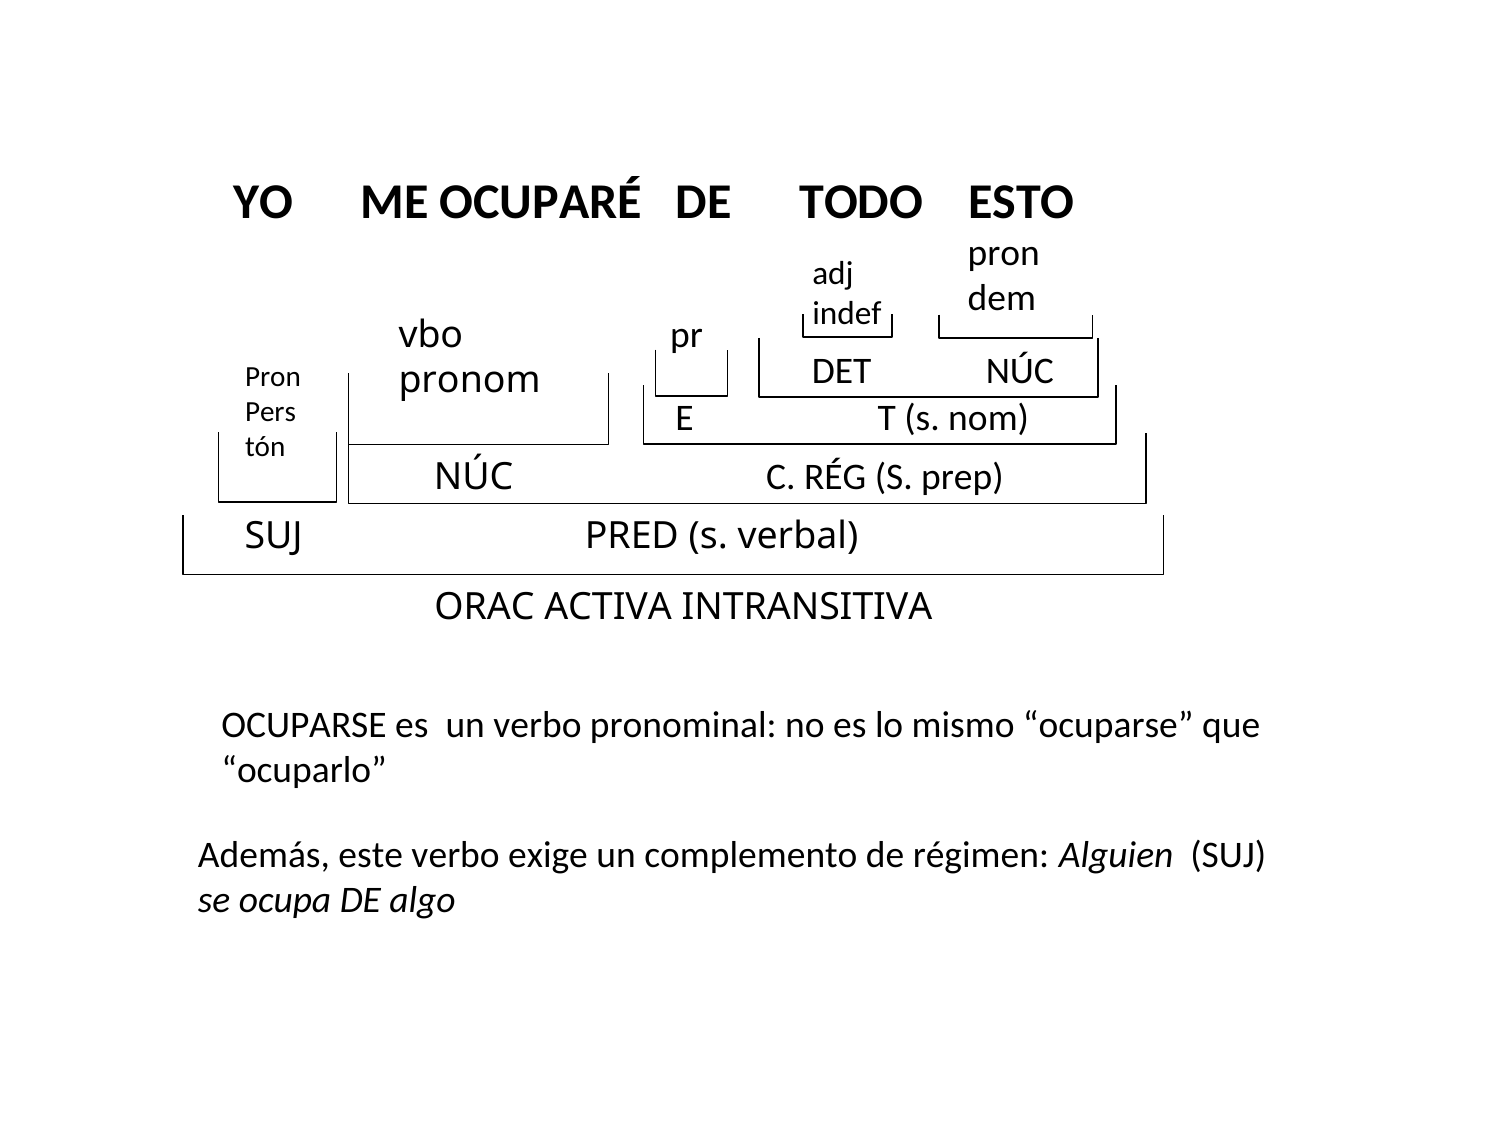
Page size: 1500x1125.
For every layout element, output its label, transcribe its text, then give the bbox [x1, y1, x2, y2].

text_box SUJ [229, 503, 328, 564]
text_box DET [797, 338, 940, 399]
text_box NÚC [971, 338, 1070, 399]
text_box pr [655, 302, 744, 364]
text_box NÚC [419, 444, 550, 503]
text_box pron dem [952, 219, 1055, 326]
text_box PRED (s. verbal) [570, 504, 874, 565]
text_box ORAC ACTIVA INTRANSITIVA [419, 574, 1018, 635]
text_box Pron Pers tón [230, 349, 337, 471]
text_box T (s. nom) [862, 385, 1045, 443]
text_box Además, este verbo exige un complemento de régimen: Alguien (SUJ) se ocupa DE algo [183, 822, 1282, 928]
text_box YO ME OCUPARÉ DE TODO ESTO [218, 160, 1211, 237]
text_box C. RÉG (S. prep) [751, 444, 1019, 503]
text_box adj indef [797, 243, 897, 339]
text_box vbo pronom [383, 302, 585, 409]
text_box E [660, 385, 709, 443]
text_box OCUPARSE es un verbo pronominal: no es lo mismo “ocuparse” que “ocuparlo” [206, 692, 1329, 798]
